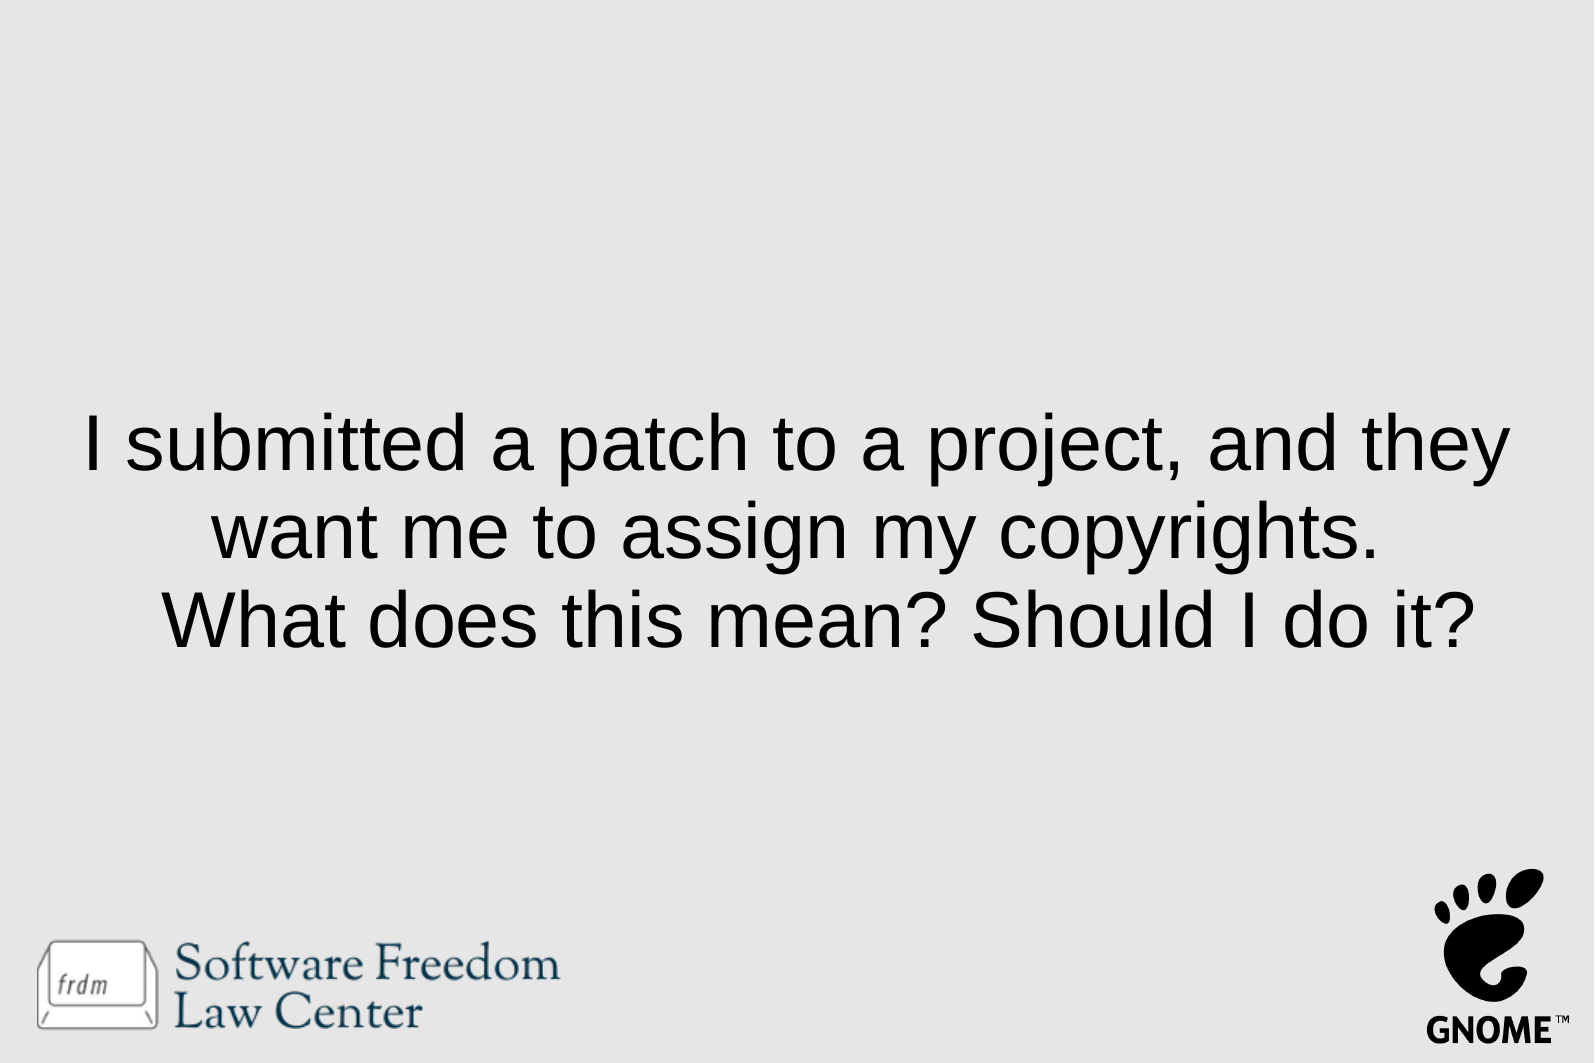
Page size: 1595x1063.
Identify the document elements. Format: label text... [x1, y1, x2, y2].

picture [37, 937, 585, 1035]
picture [1420, 862, 1576, 1050]
title I submitted a patch to a project, and they want me to assign my copyrights. What does this mean? Should I do it? [79, 383, 1515, 680]
